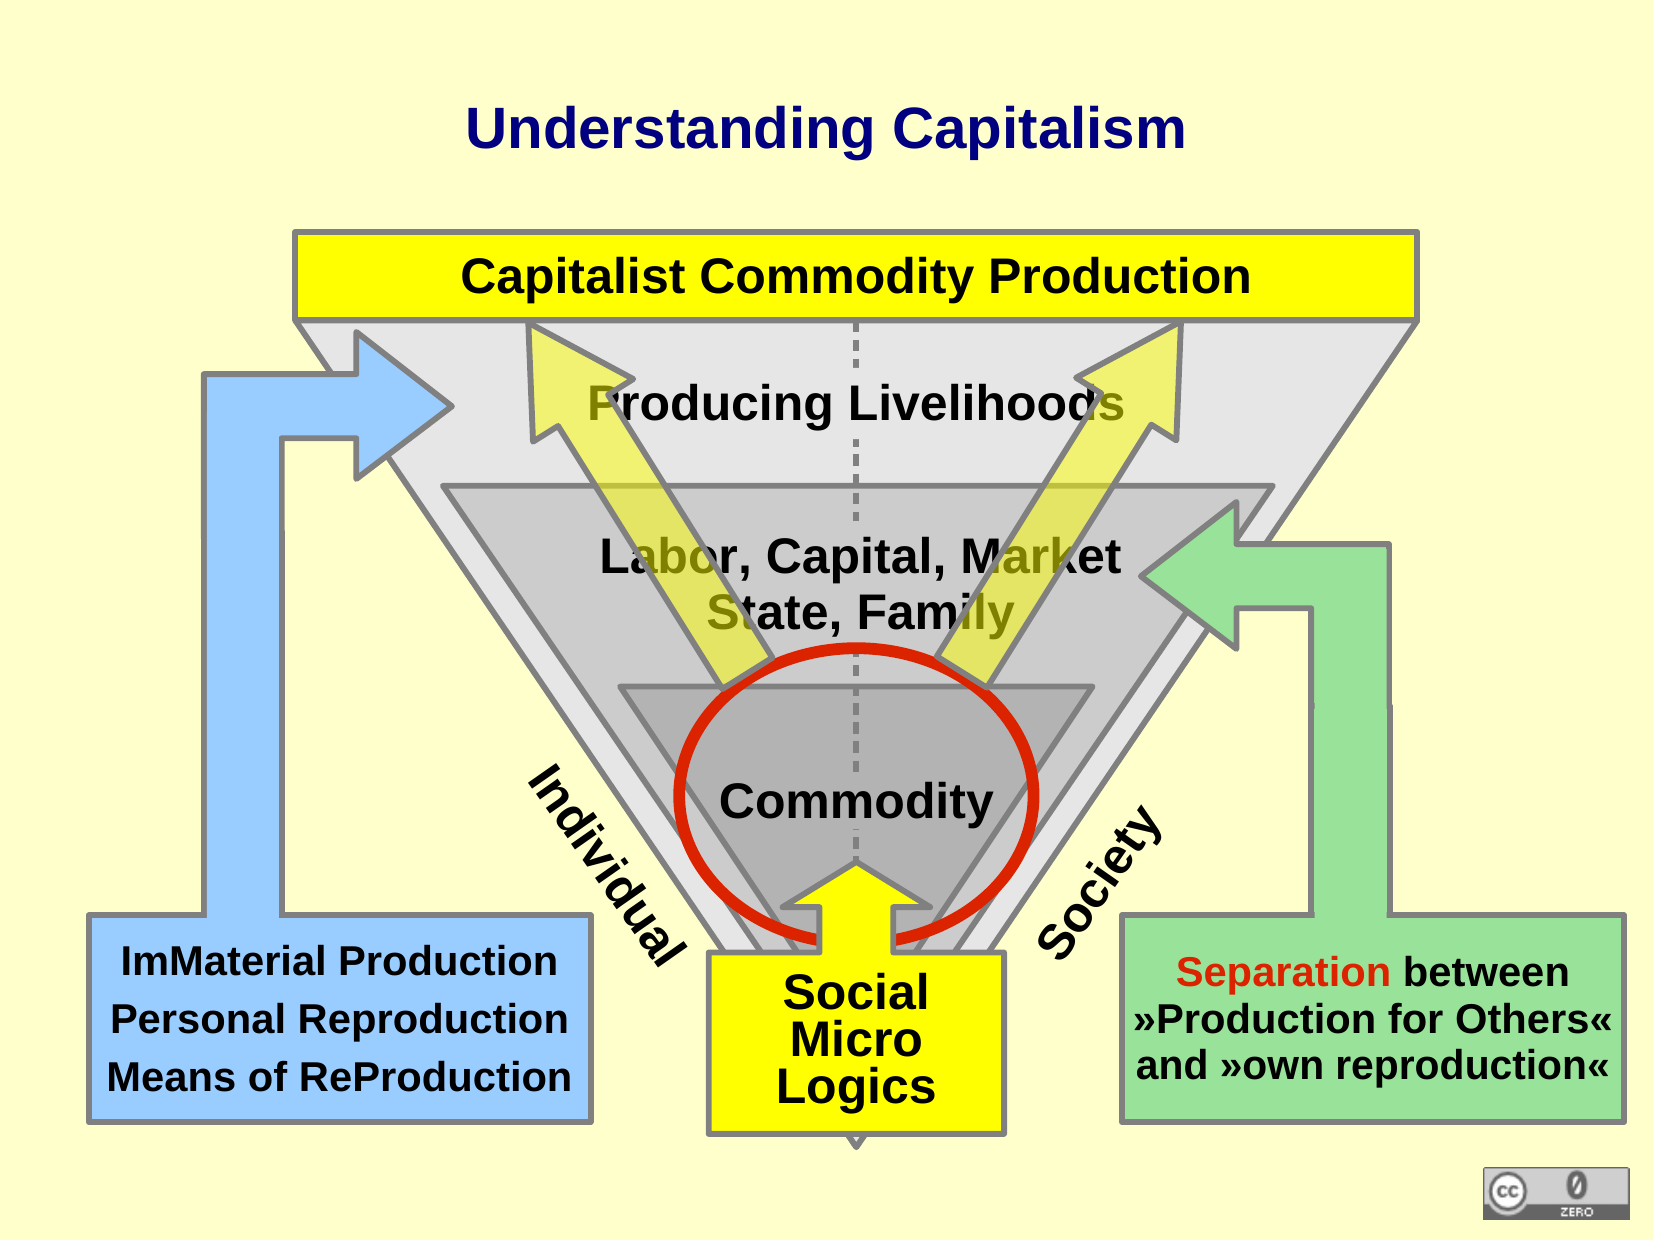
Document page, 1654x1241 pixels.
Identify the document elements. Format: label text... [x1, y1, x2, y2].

text_box Social Micro Logics [708, 861, 1005, 1134]
title Understanding Capitalism [82, 55, 1571, 201]
text_box [686, 655, 1027, 933]
text_box [203, 321, 1417, 952]
text_box Commodity [718, 772, 995, 830]
text_box Capitalist Commodity Production [295, 231, 1418, 321]
picture [1483, 1167, 1630, 1220]
text_box Labor, Capital, Market State, Family [584, 521, 696, 649]
text_box ImMaterial Production Personal Reproduction Means of ReProduction [88, 915, 591, 1123]
text_box Labor, Capital, Market State, Family [688, 521, 1020, 649]
text_box Producing Livelihoods [609, 367, 1100, 440]
text_box Separation between »Production for Others« and »own reproduction« [1122, 915, 1625, 1123]
text_box Individual [503, 737, 712, 995]
text_box [847, 1134, 866, 1144]
text_box Labor, Capital, Market State, Family [1012, 521, 1135, 649]
text_box Society [1009, 777, 1188, 989]
